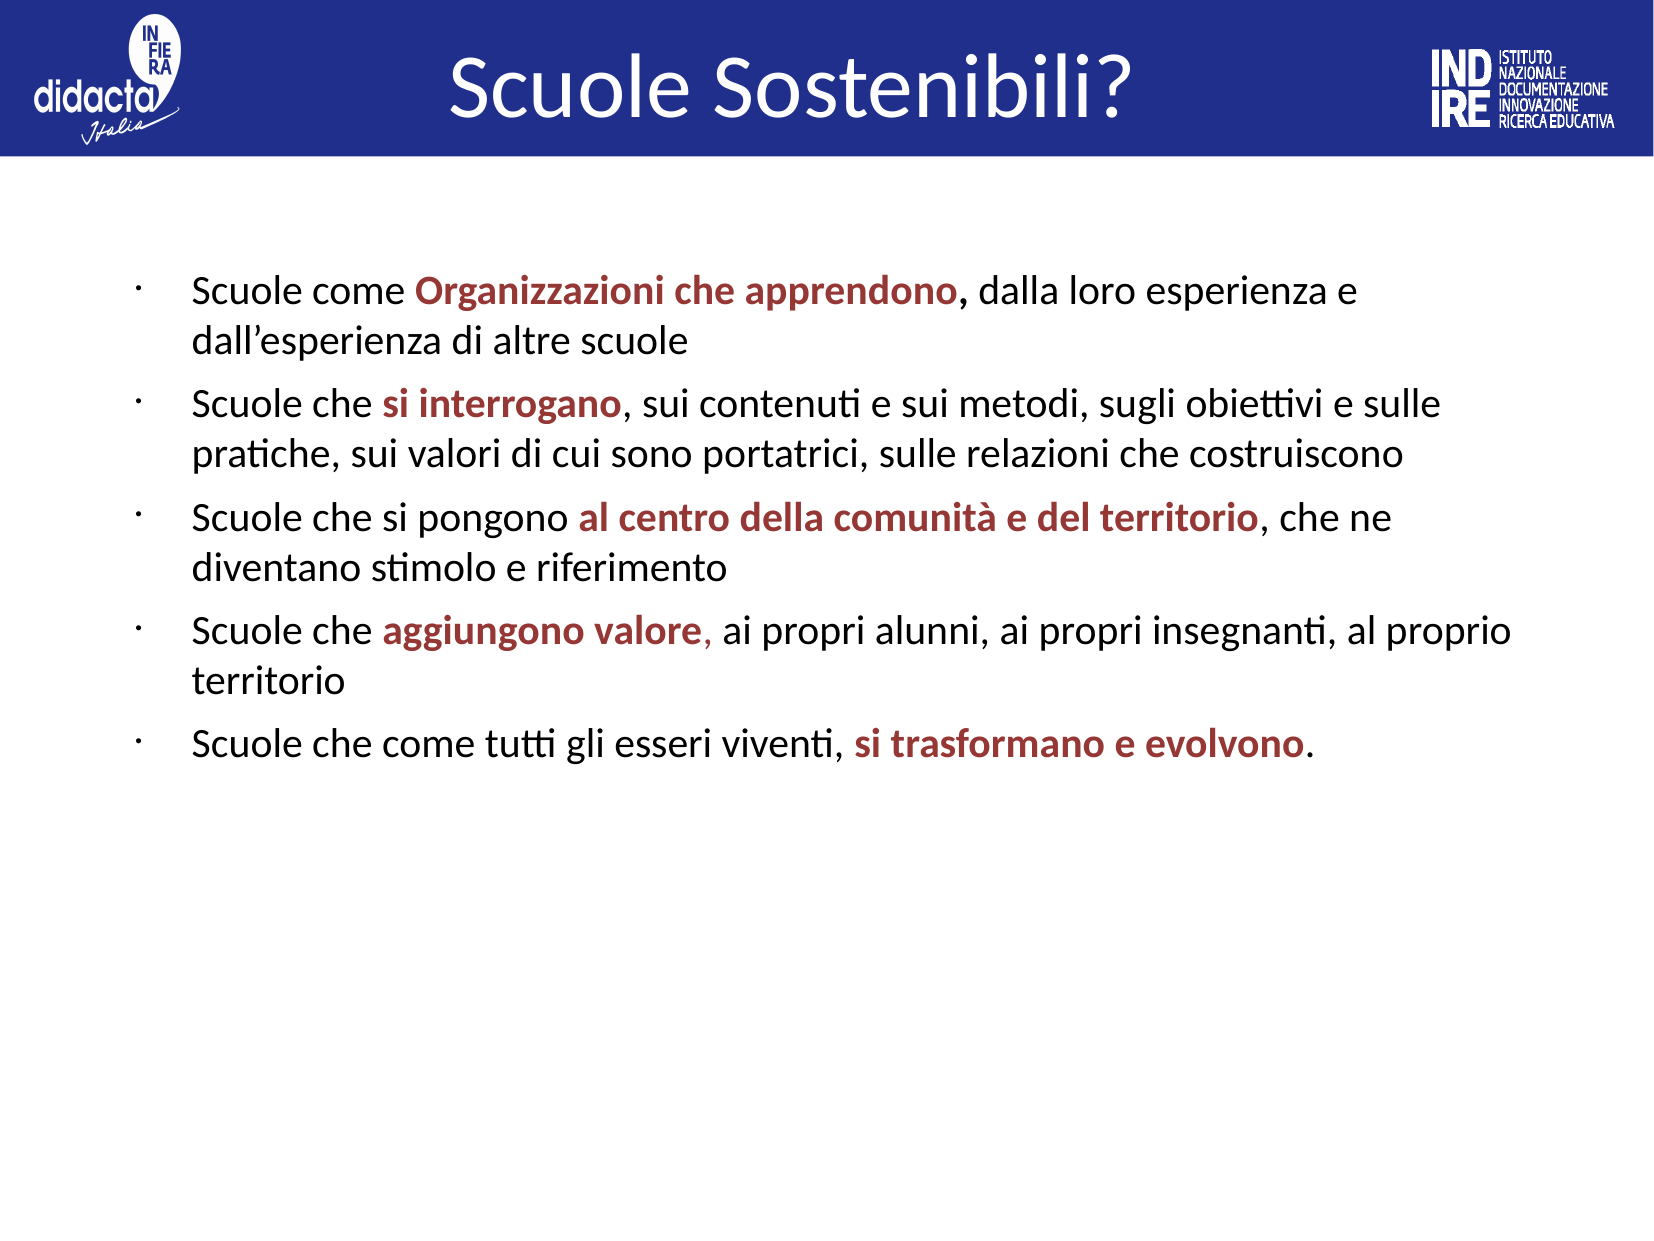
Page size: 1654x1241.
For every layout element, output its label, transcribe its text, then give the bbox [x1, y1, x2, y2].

picture [1423, 35, 1623, 142]
title Scuole Sostenibili? [82, 10, 1524, 141]
picture [34, 14, 181, 145]
text_box [0, 0, 1654, 157]
list Scuole come Organizzazioni che apprendono, dalla loro esperienza e dall’esperienza di altre scuole Scuole che si interrogano, sui contenuti e sui metodi, sugli obiettivi e sulle pratiche, sui valori di cui sono portatrici, sulle relazioni che costruiscono Scuole che si pongono al centro della comunità e del territorio, che ne diventano stimolo e riferimento Scuole che aggiungono valore, ai propri alunni, ai propri insegnanti, al proprio territorio Scuole che come tutti gli esseri viventi, si trasformano e evolvono. [120, 247, 1551, 1067]
